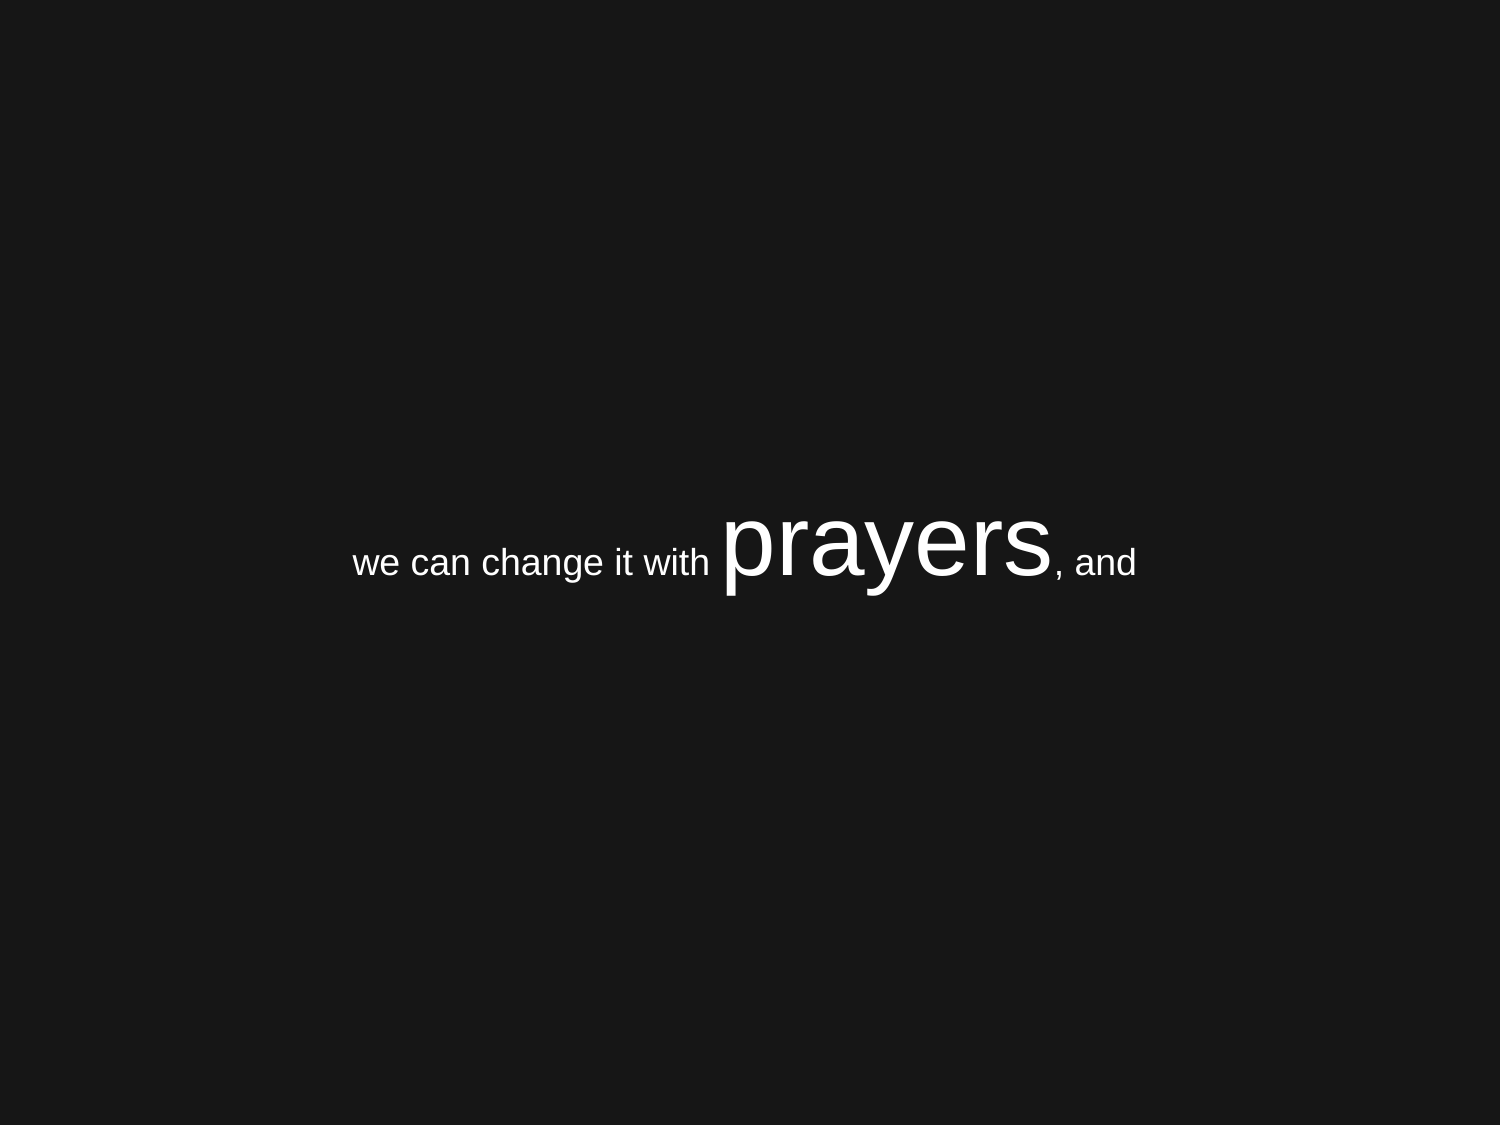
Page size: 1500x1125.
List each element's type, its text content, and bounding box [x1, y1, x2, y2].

text_box we can change it with prayers, and [0, 467, 1500, 648]
